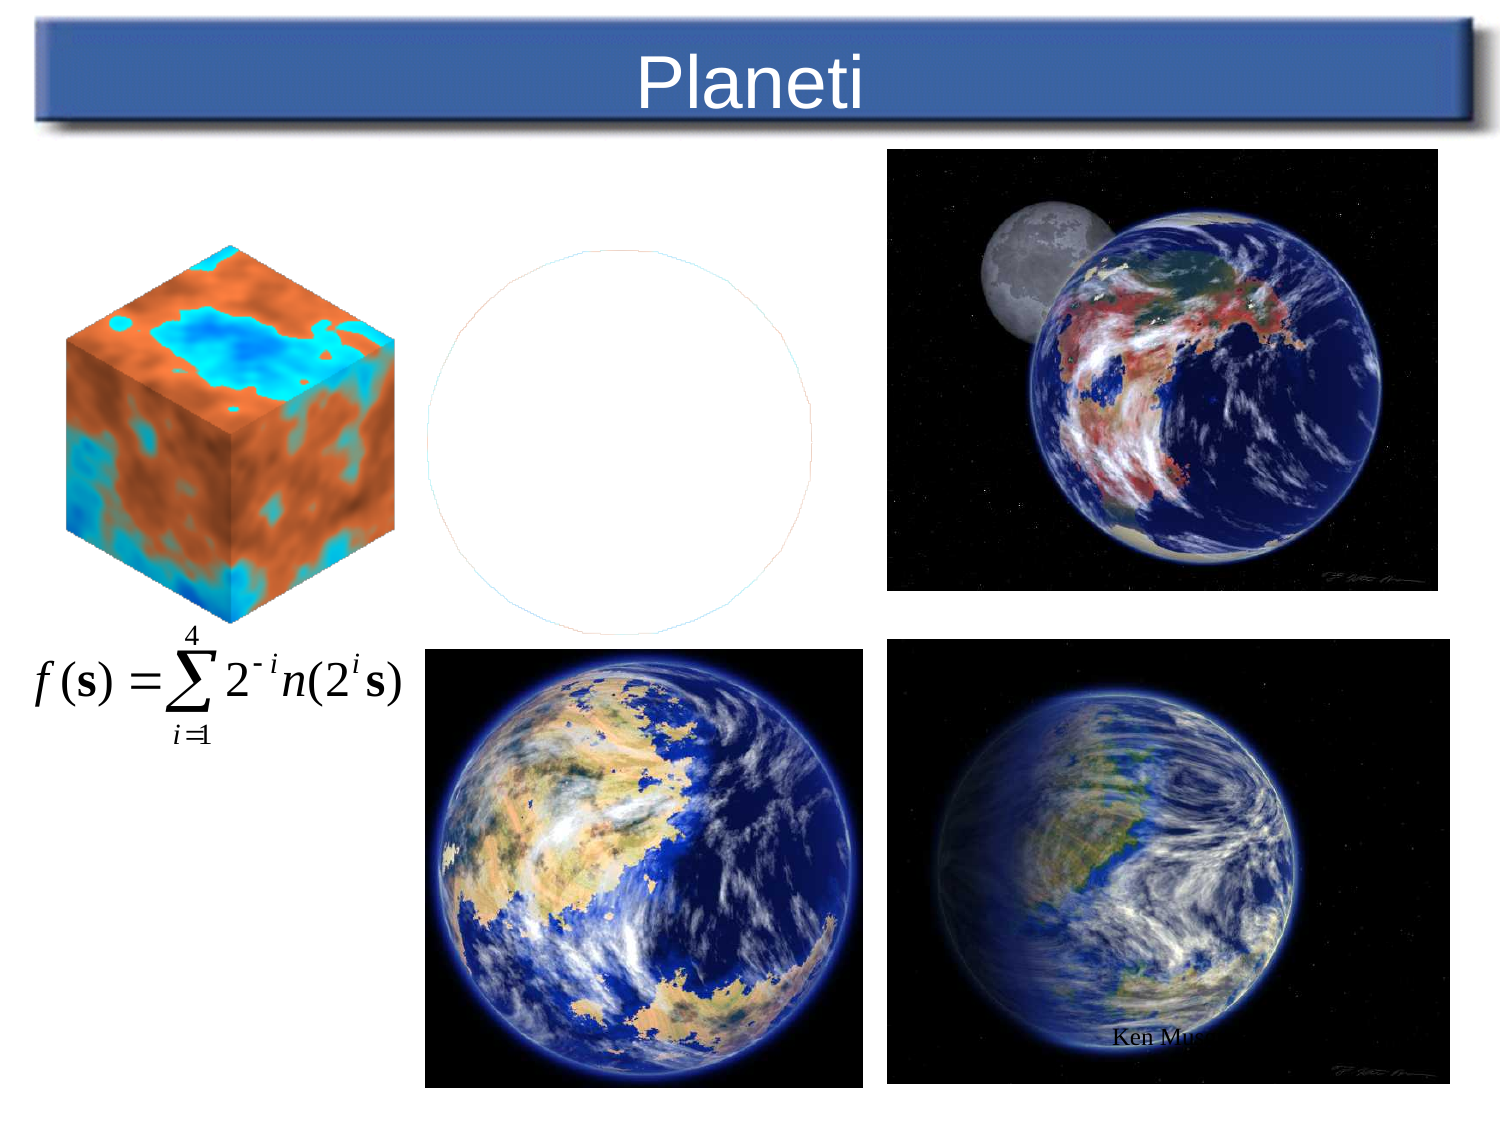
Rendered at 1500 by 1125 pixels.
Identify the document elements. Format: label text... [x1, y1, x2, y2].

picture [887, 639, 1450, 1084]
text_box Ken Musgrave [1097, 1012, 1275, 1058]
title Planeti [75, 26, 1426, 132]
chart [17, 237, 413, 755]
chart [426, 249, 813, 638]
picture [887, 149, 1438, 591]
picture [33, 14, 1500, 141]
picture [425, 649, 863, 1088]
